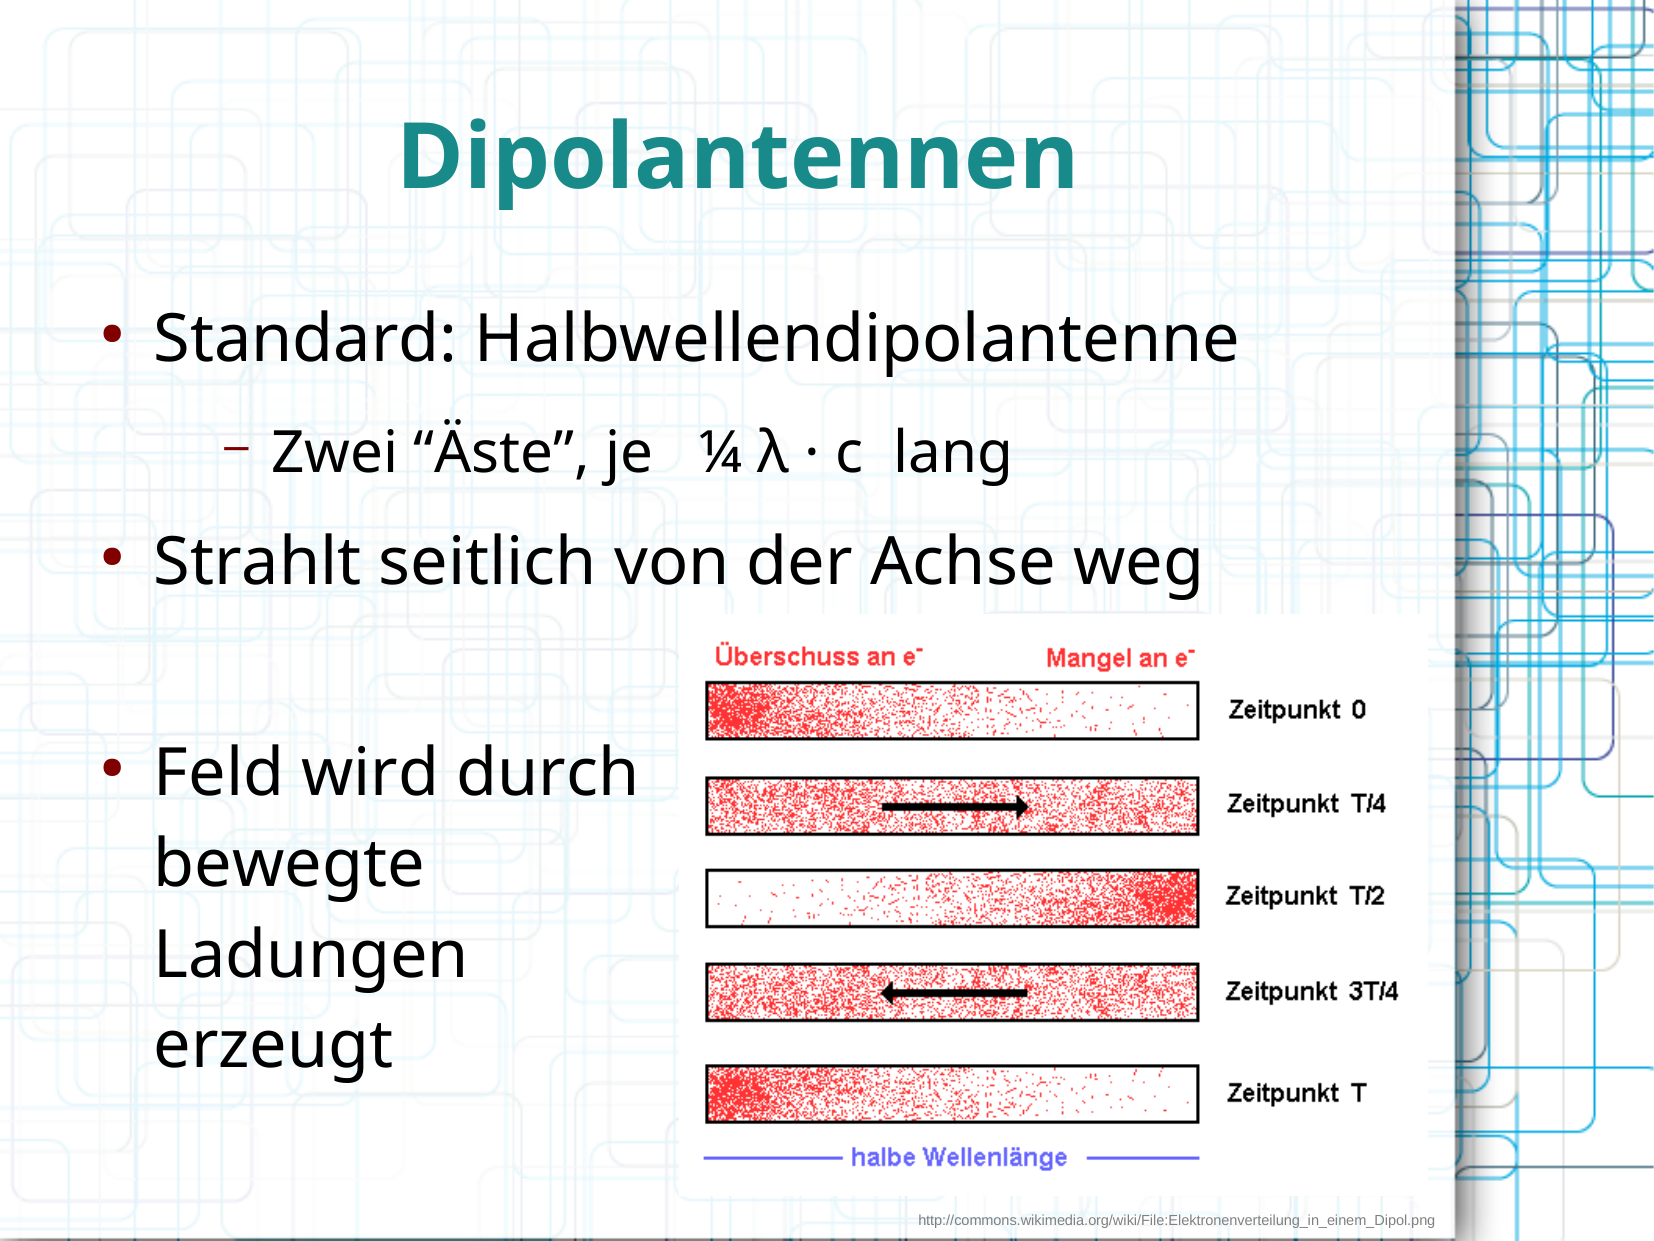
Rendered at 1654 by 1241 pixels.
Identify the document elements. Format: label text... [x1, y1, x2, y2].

picture [0, 0, 1654, 1241]
list Standard: Halbwellendipolantenne Zwei “Äste”, je ¼ λ · c lang Strahlt seitlich von der Achse weg Feld wird durch bewegte Ladungen erzeugt [82, 290, 1453, 995]
title Dipolantennen [59, 49, 1418, 257]
text_box http://commons.wikimedia.org/wiki/File:Elektronenverteilung_in_einem_Dipol.png [903, 1204, 1451, 1236]
